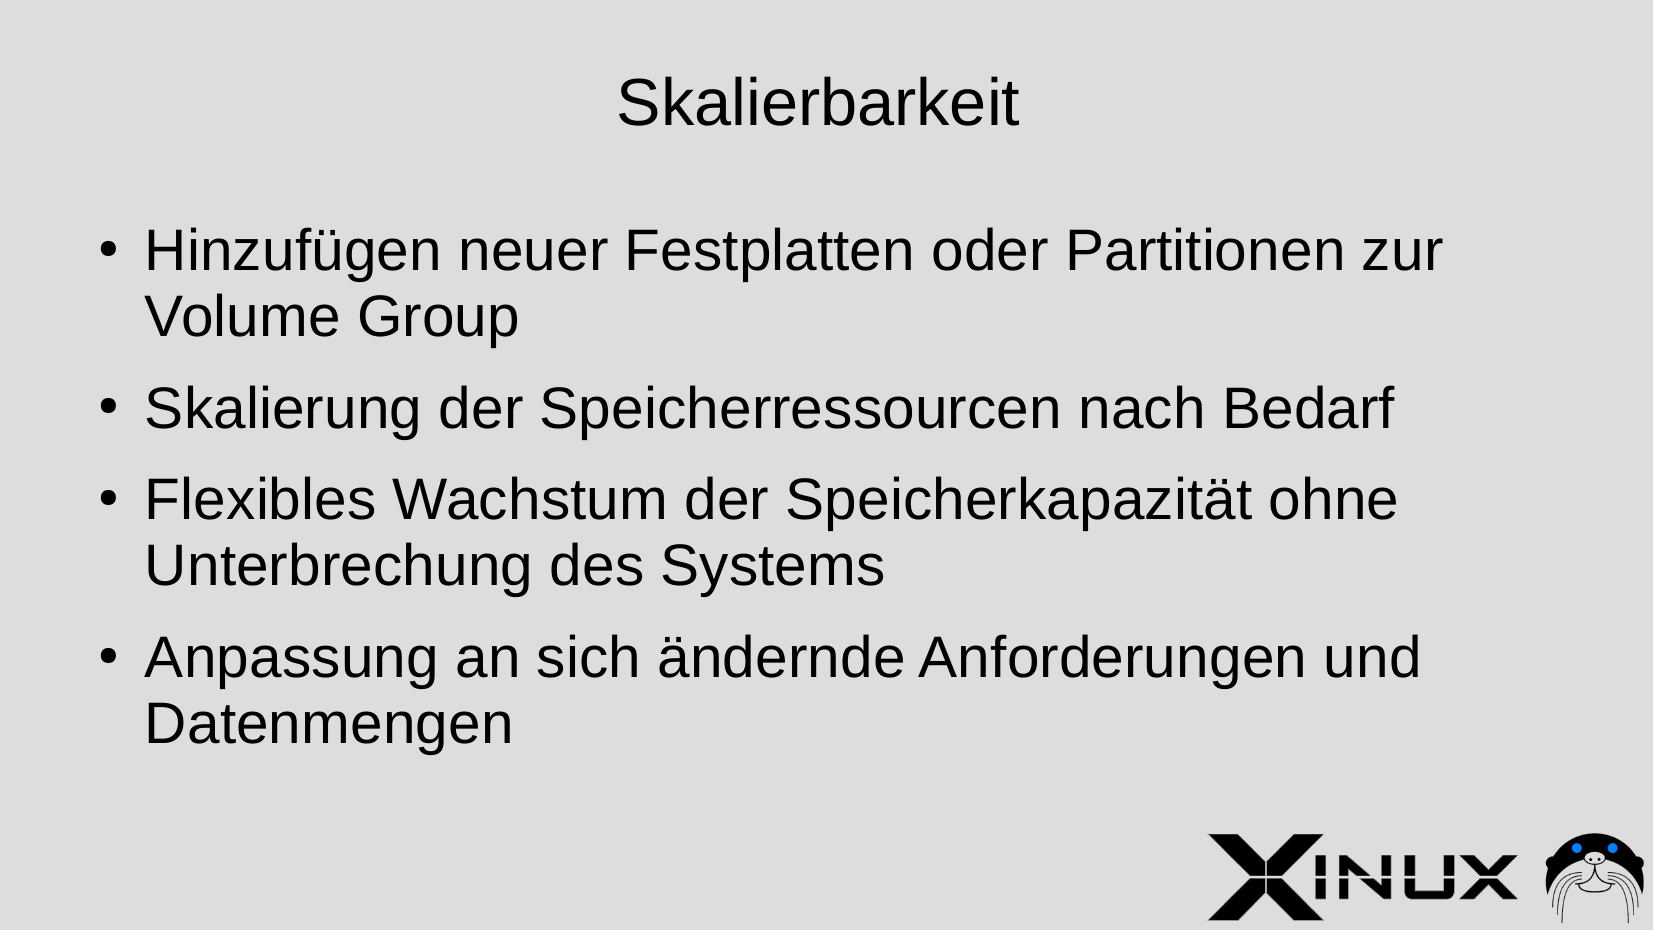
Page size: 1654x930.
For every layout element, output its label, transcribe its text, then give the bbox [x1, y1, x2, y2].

title Skalierbarkeit [75, 24, 1563, 181]
list Hinzufügen neuer Festplatten oder Partitionen zur Volume Group Skalierung der Speicherressourcen nach Bedarf Flexibles Wachstum der Speicherkapazität ohne Unterbrechung des Systems Anpassung an sich ändernde Anforderungen und Datenmengen [82, 217, 1571, 757]
picture [1200, 824, 1650, 930]
